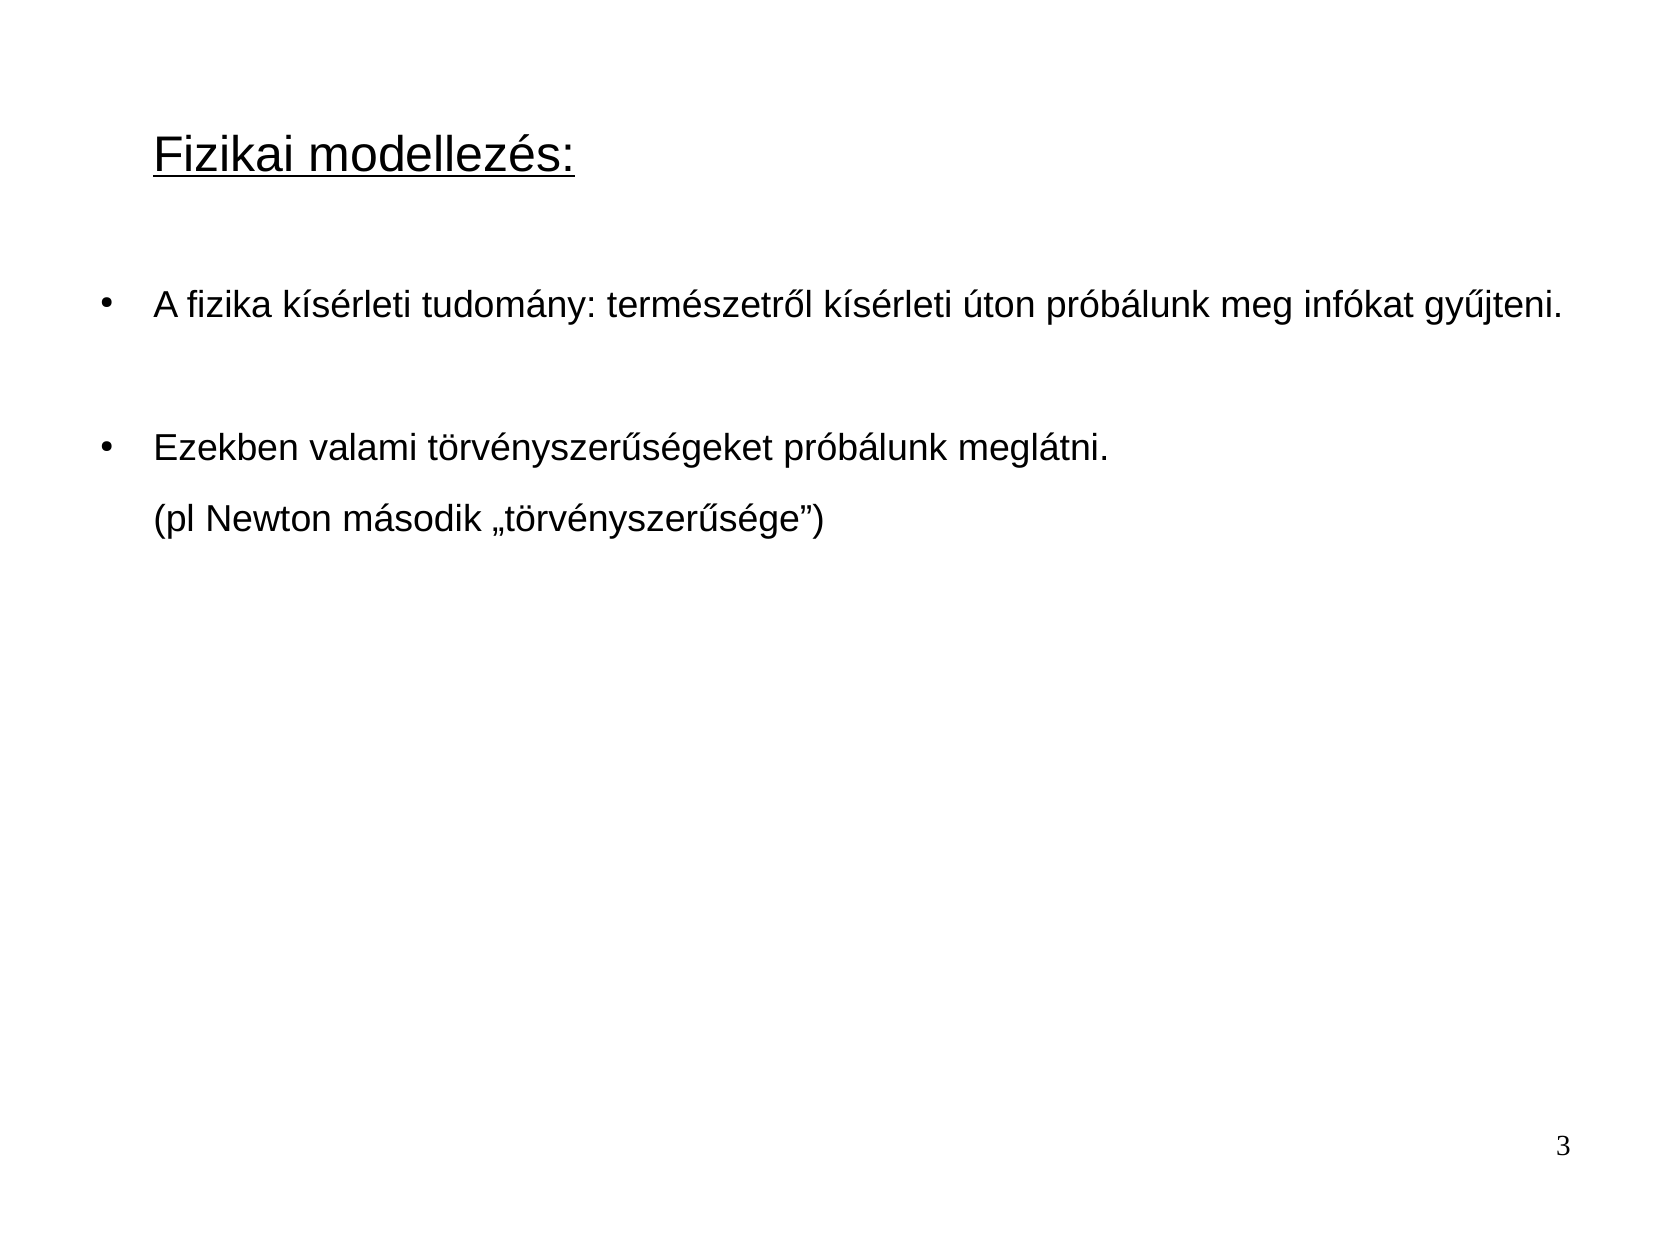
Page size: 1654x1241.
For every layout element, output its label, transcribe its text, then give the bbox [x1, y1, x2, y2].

list Fizikai modellezés: A fizika kísérleti tudomány: természetről kísérleti úton próbálunk meg infókat gyűjteni. Ezekben valami törvényszerűségeket próbálunk meglátni. (pl Newton második „törvényszerűsége”) [82, 126, 1571, 1131]
